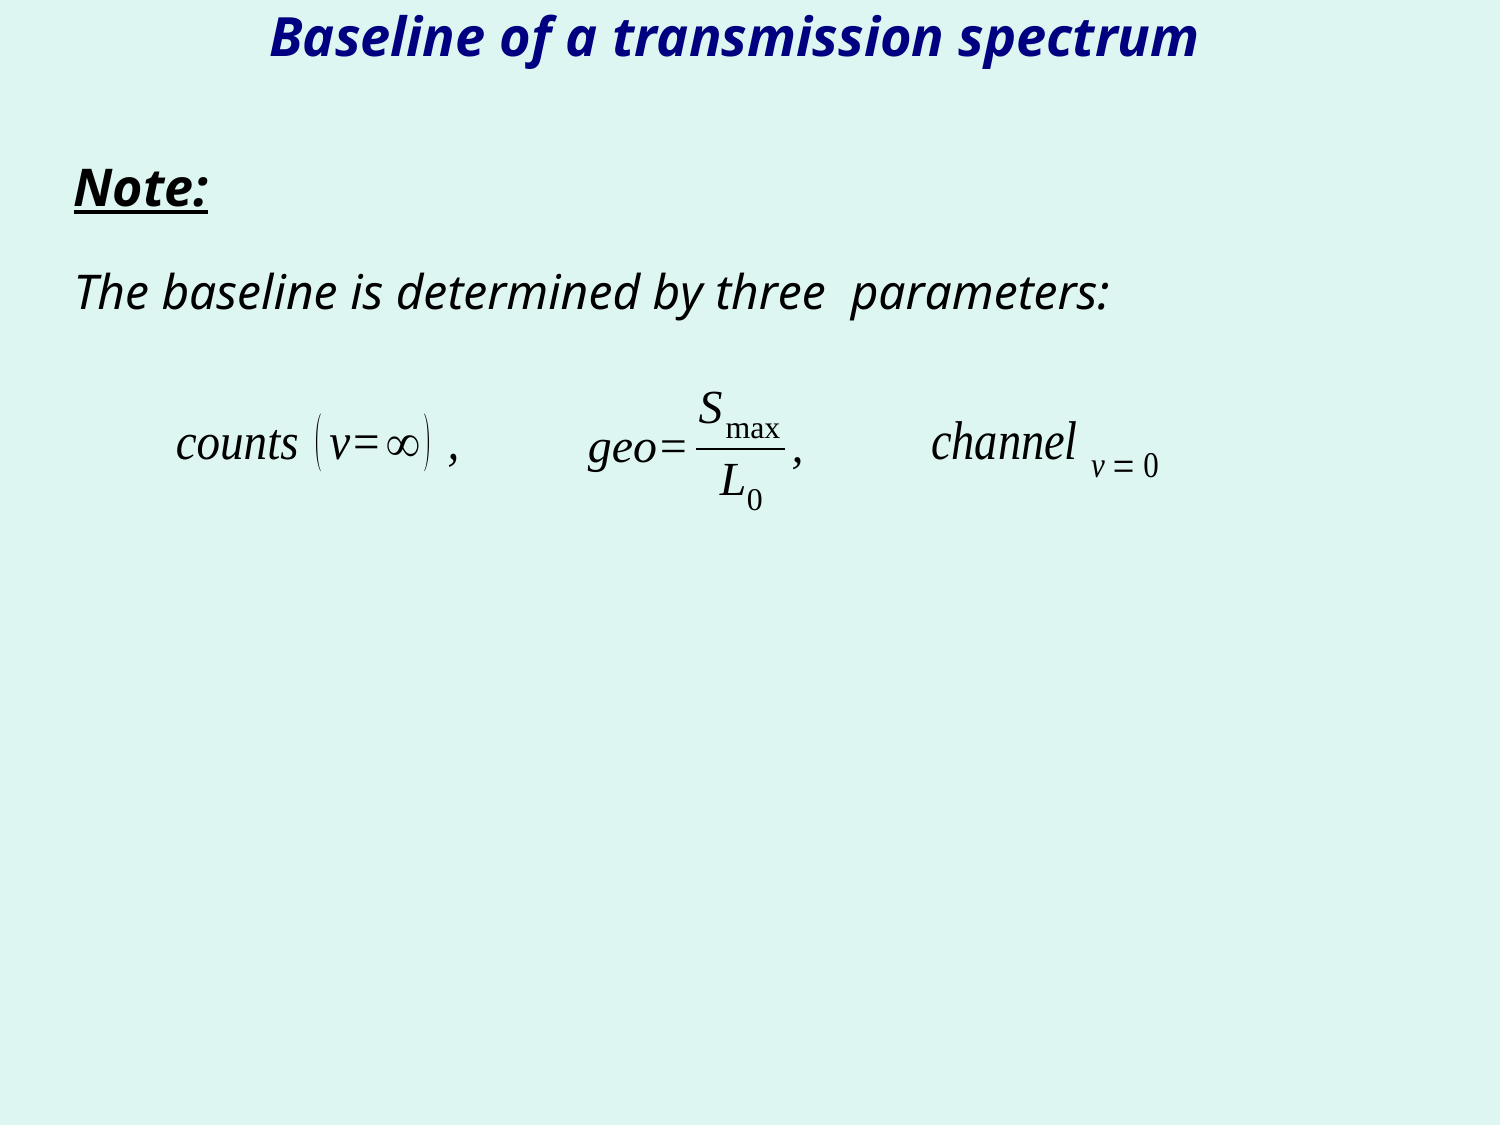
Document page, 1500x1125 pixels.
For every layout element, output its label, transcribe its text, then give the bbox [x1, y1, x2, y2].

text_box Baseline of a transmission spectrum [12, 0, 1471, 99]
chart [919, 411, 1176, 485]
chart [572, 382, 821, 516]
text_box Note: The baseline is determined by three parameters: [58, 147, 1442, 331]
chart [164, 410, 476, 475]
